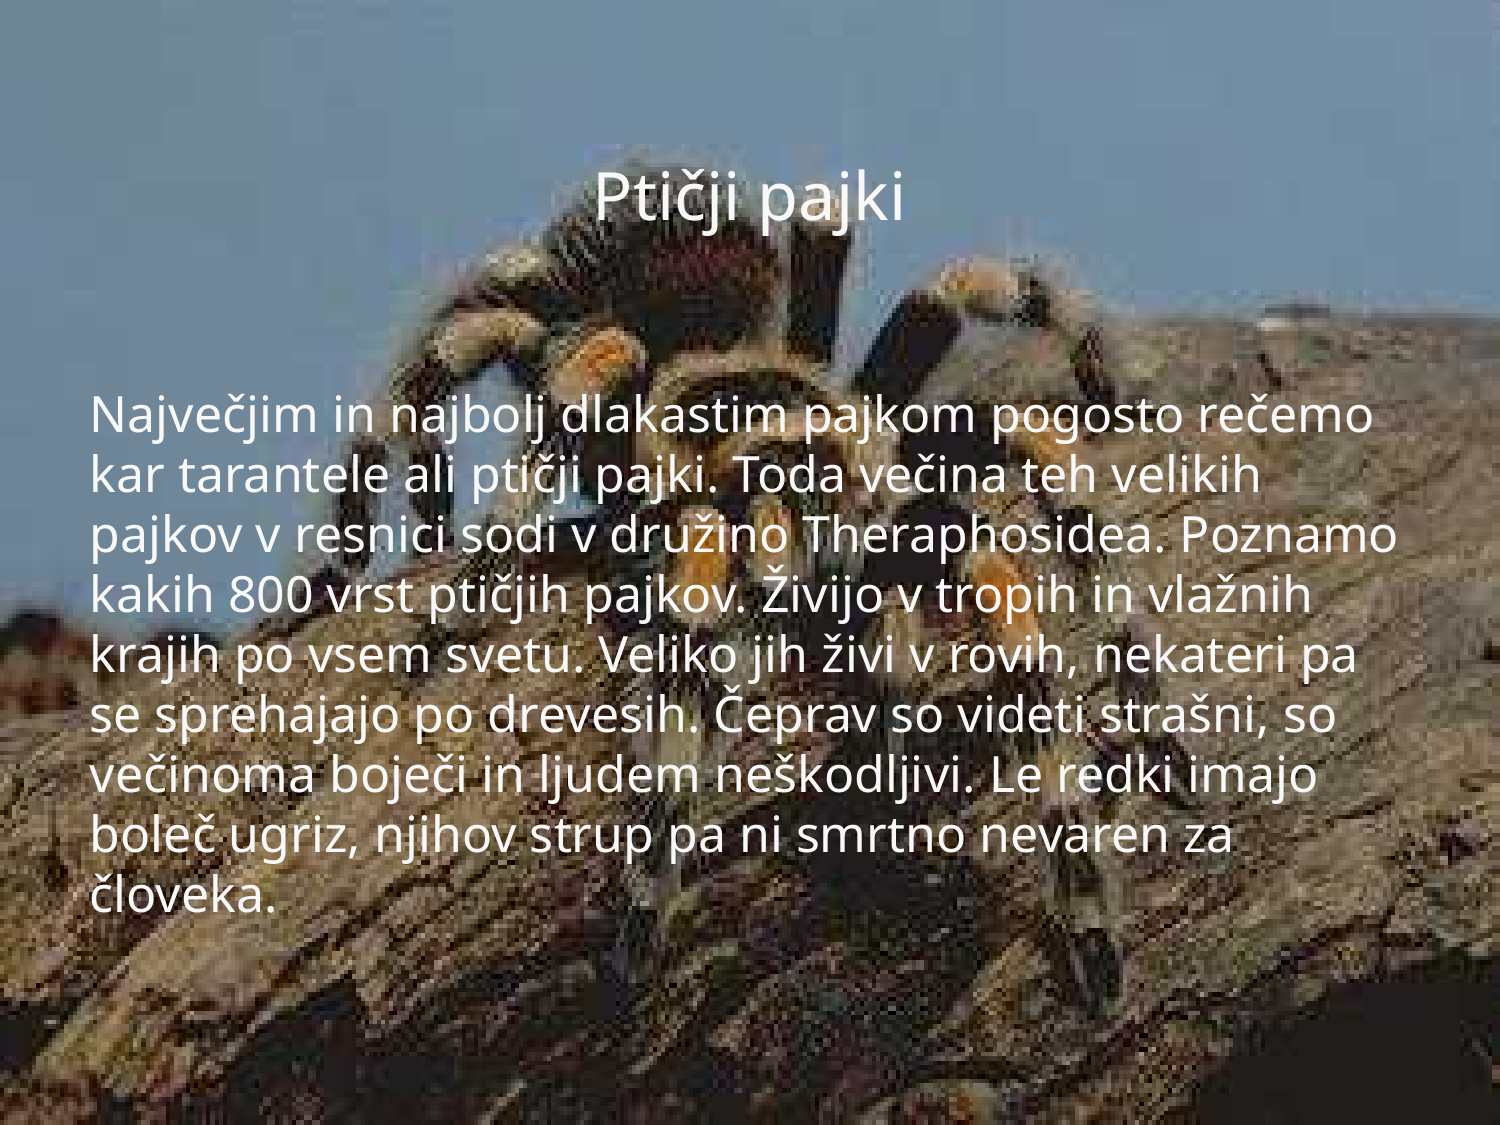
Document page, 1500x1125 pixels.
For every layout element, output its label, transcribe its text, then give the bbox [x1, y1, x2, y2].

picture [0, 0, 1500, 1125]
text_box Največjim in najbolj dlakastim pajkom pogosto rečemo kar tarantele ali ptičji pajki. Toda večina teh velikih pajkov v resnici sodi v družino Theraphosidea. Poznamo kakih 800 vrst ptičjih pajkov. Živijo v tropih in vlažnih krajih po vsem svetu. Veliko jih živi v rovih, nekateri pa se sprehajajo po drevesih. Čeprav so videti strašni, so večinoma boječi in ljudem neškodljivi. Le redki imajo boleč ugriz, njihov strup pa ni smrtno nevaren za človeka. [74, 374, 1425, 990]
title Ptičji pajki [112, 99, 1388, 288]
